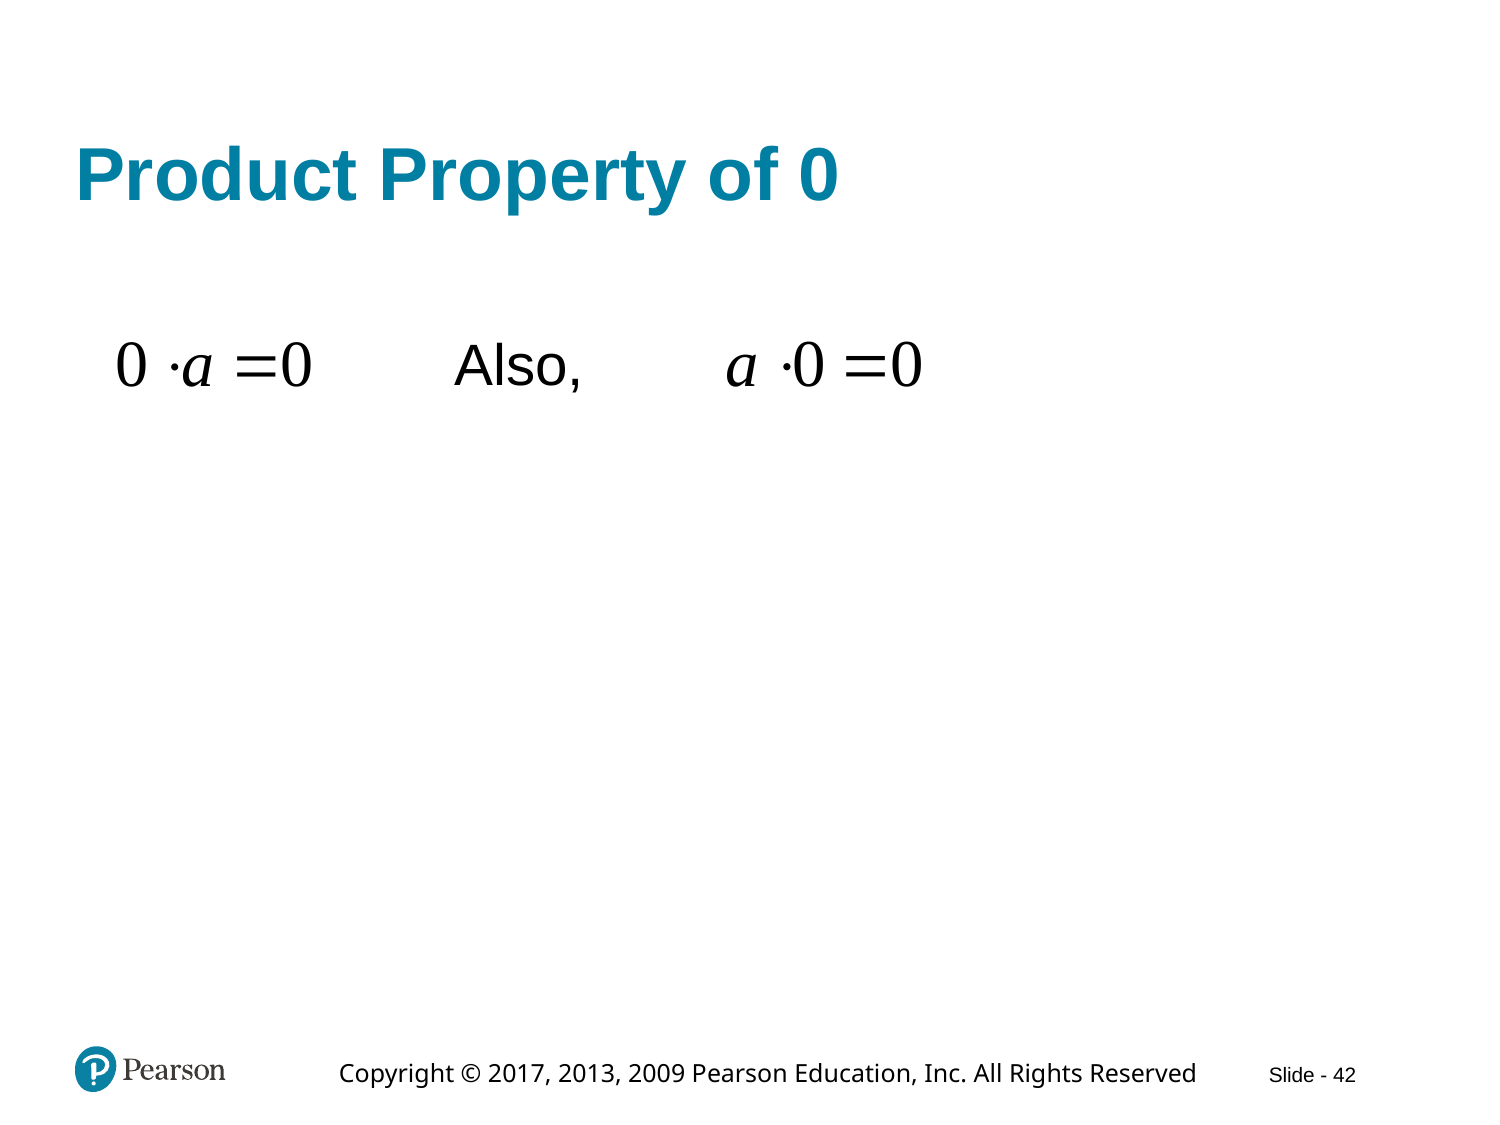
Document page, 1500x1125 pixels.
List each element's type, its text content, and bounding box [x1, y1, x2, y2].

chart [112, 334, 319, 396]
list Also, [454, 327, 599, 403]
title Product Property of 0 [75, 35, 1425, 216]
chart [720, 334, 930, 396]
